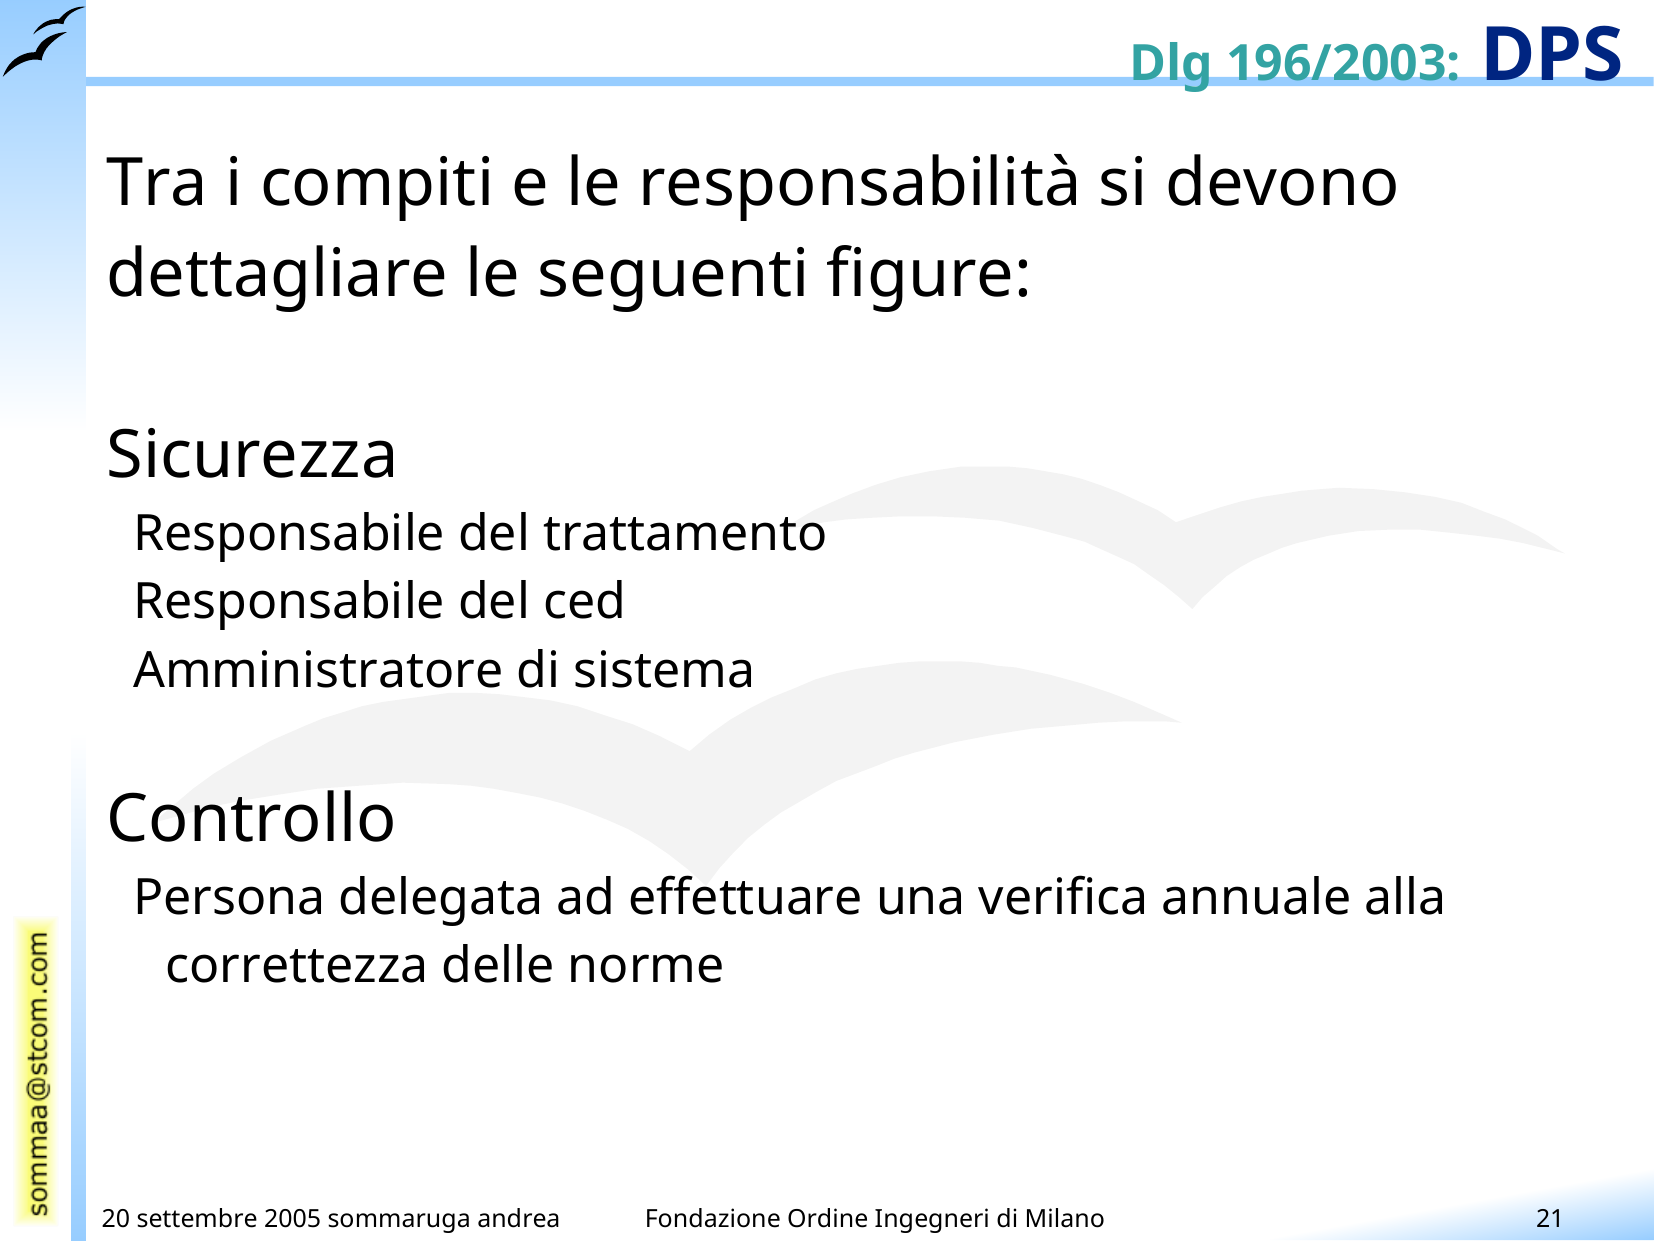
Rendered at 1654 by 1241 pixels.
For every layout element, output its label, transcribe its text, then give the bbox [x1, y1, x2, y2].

picture [12, 915, 60, 1228]
list Tra i compiti e le responsabilità si devono dettagliare le seguenti figure: Sicurezza Responsabile del trattamento Responsabile del ced Amministratore di sistema Controllo Persona delegata ad effettuare una verifica annuale alla correttezza delle norme [85, 134, 1628, 1163]
title Dlg 196/2003: DPS [85, 0, 1654, 104]
